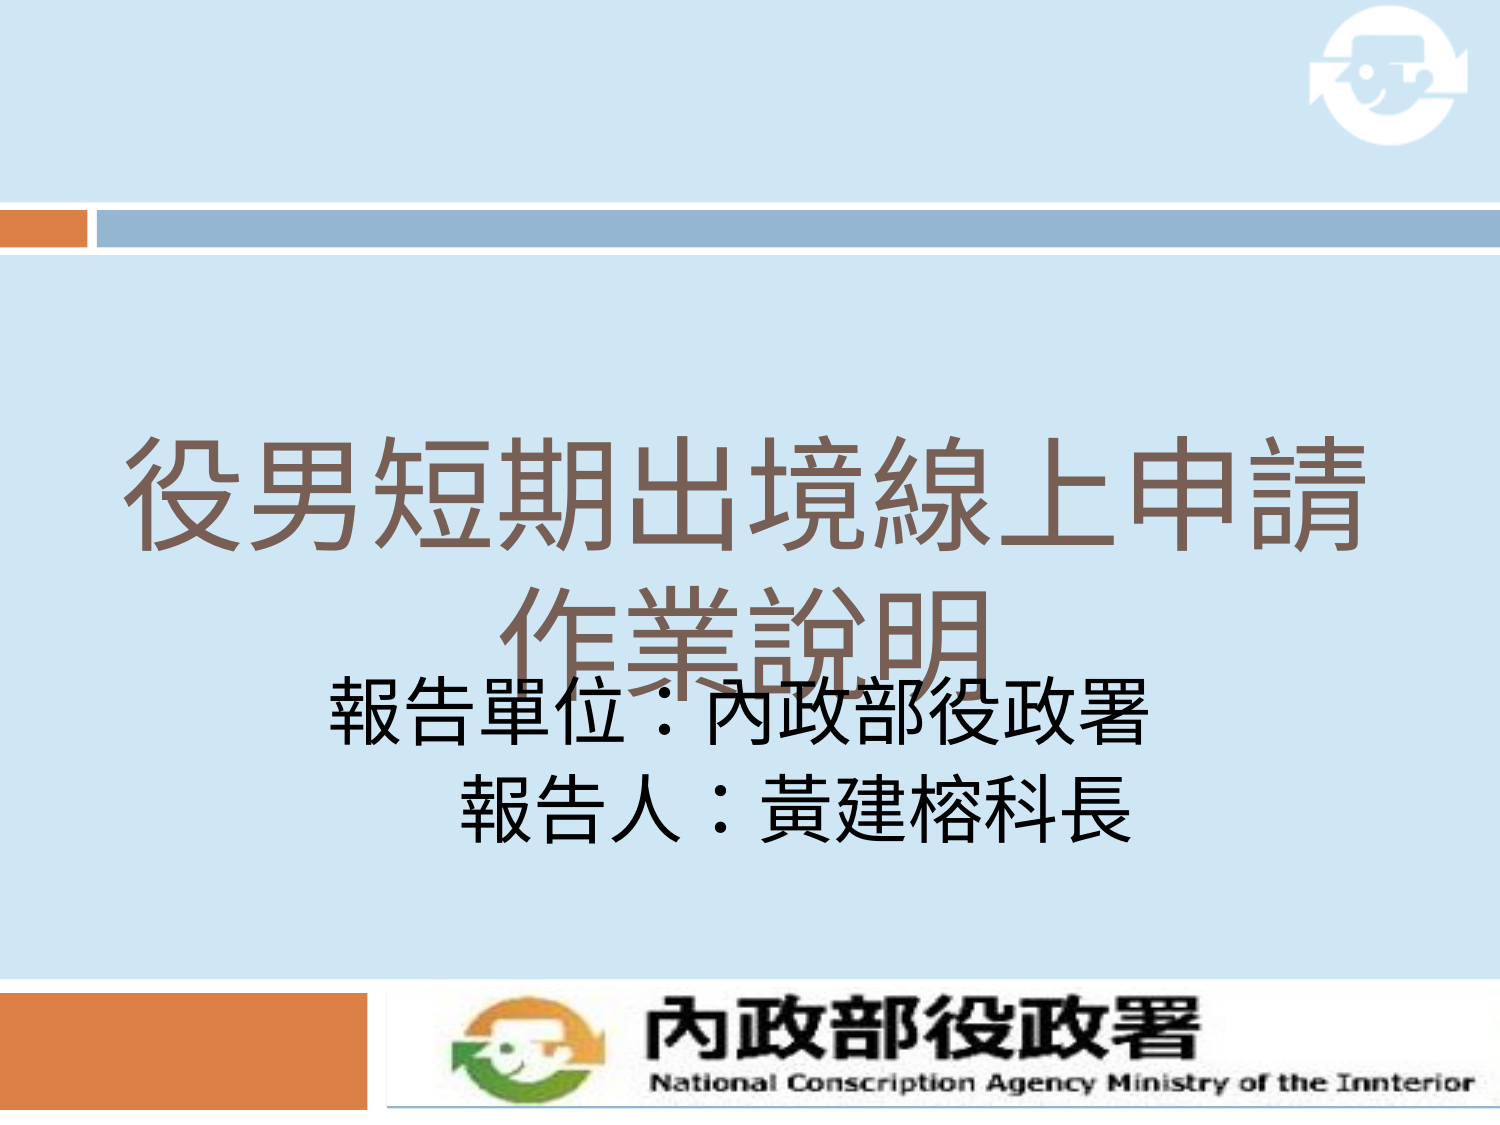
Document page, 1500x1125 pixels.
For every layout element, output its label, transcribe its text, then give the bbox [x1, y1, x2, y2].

picture [387, 987, 1500, 1106]
picture [1305, 0, 1473, 153]
title 役男短期出境線上申請作業說明 [53, 408, 1437, 707]
text_box 報告單位：內政部役政署 報告人：黃建榕科長 [312, 656, 1236, 860]
subtitle [28, 538, 1414, 646]
